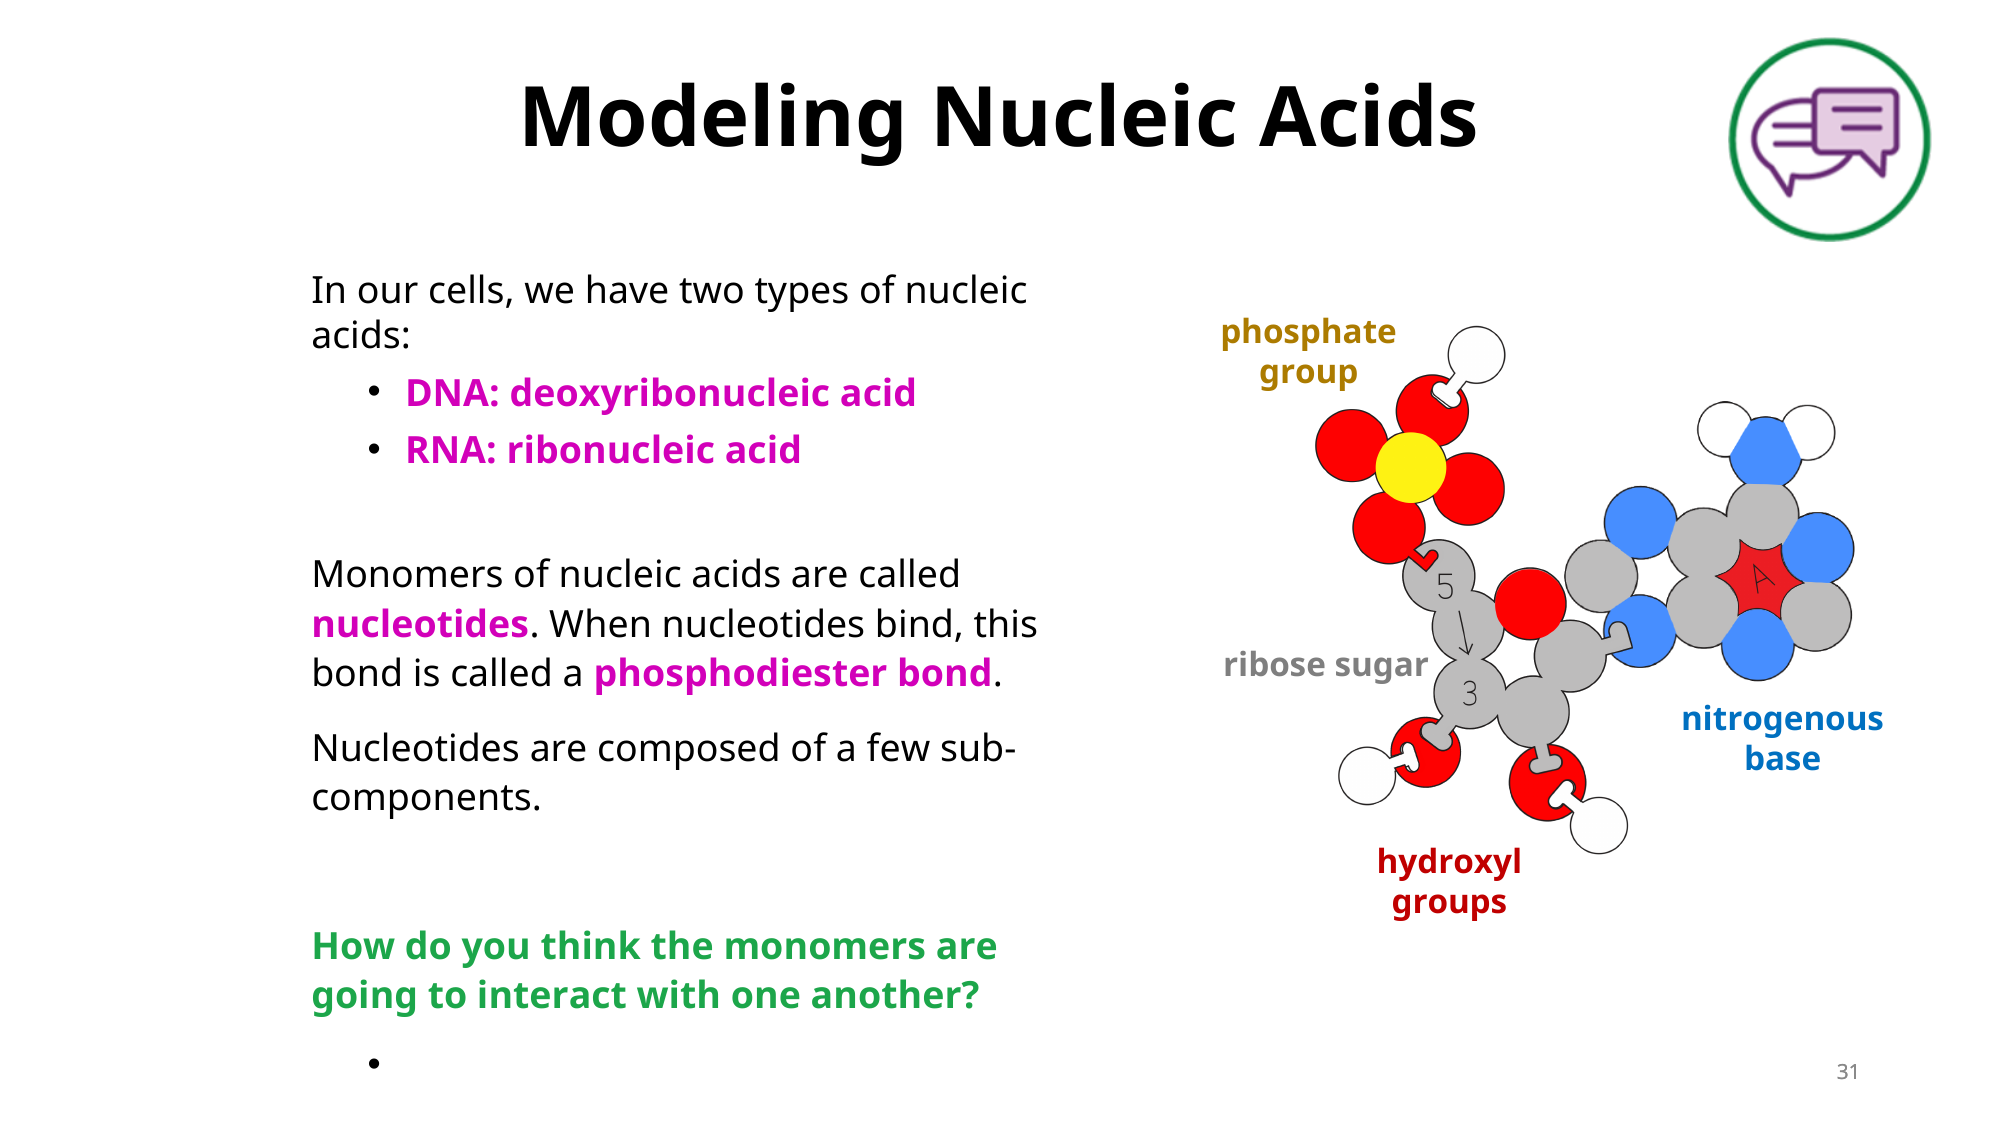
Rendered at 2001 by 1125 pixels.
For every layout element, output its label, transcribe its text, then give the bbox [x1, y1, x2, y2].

text_box In our cells, we have two types of nucleic acids: DNA: deoxyribonucleic acid RNA: ribonucleic acid Monomers of nucleic acids are called nucleotides. When nucleotides bind, this bond is called a phosphodiester bond. Nucleotides are composed of a few sub-components. How do you think the monomers are going to interact with one another? [296, 258, 1113, 1057]
picture [1315, 314, 1855, 866]
text_box 31 [1821, 1042, 1929, 1103]
text_box hydroxyl groups [1329, 825, 1570, 937]
text_box nitrogenous base [1660, 682, 1905, 794]
text_box Modeling Nucleic Acids [300, 44, 1699, 181]
text_box ribose sugar [1181, 627, 1471, 699]
text_box [282, 470, 1000, 1073]
text_box phosphate group [1194, 295, 1424, 407]
